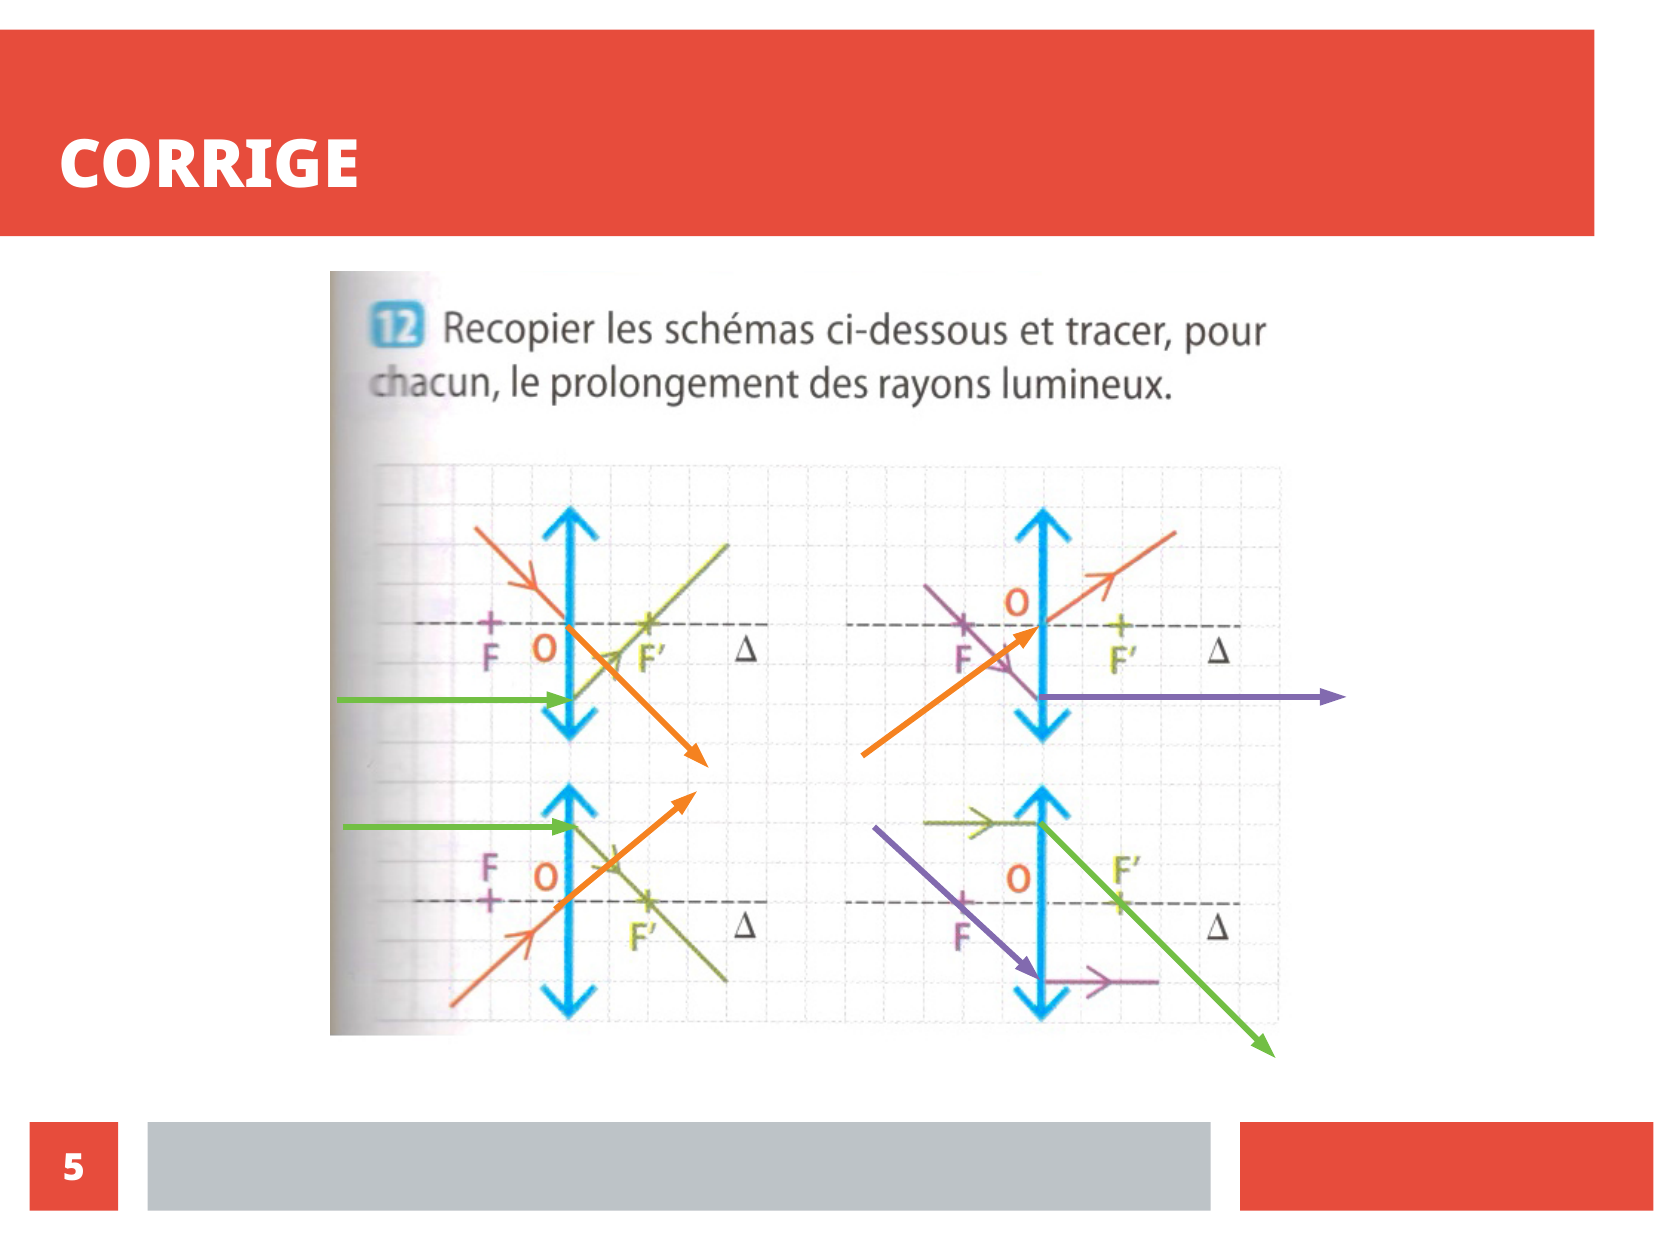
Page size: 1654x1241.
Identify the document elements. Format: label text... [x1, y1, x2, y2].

picture [330, 271, 1300, 1058]
title CORRIGE [59, 59, 1595, 207]
